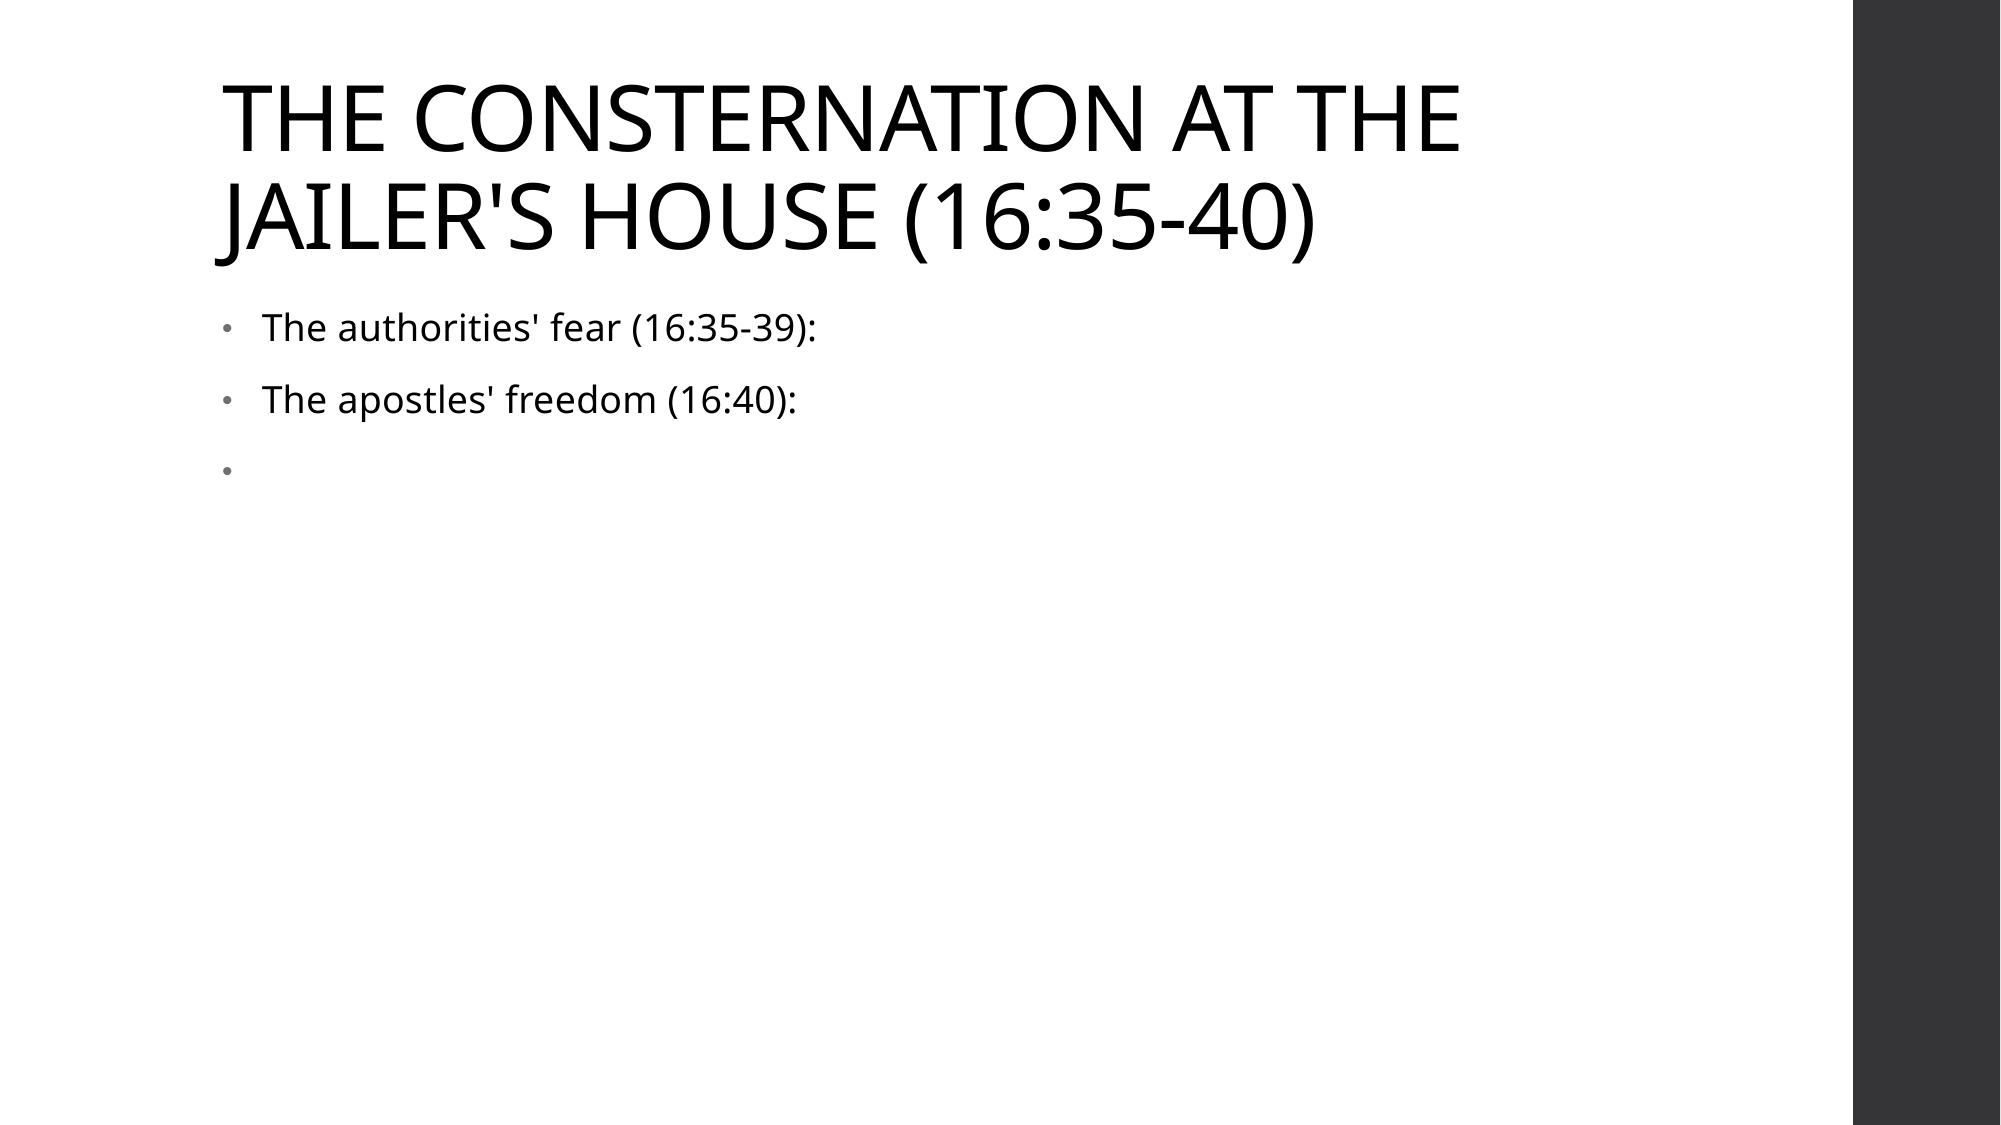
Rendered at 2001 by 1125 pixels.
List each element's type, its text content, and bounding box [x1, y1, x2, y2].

title THE CONSTERNATION AT THE JAILER'S HOUSE (16:35-40) [206, 60, 1797, 278]
list The authorities' fear (16:35-39): The apostles' freedom (16:40): [206, 299, 1617, 1014]
